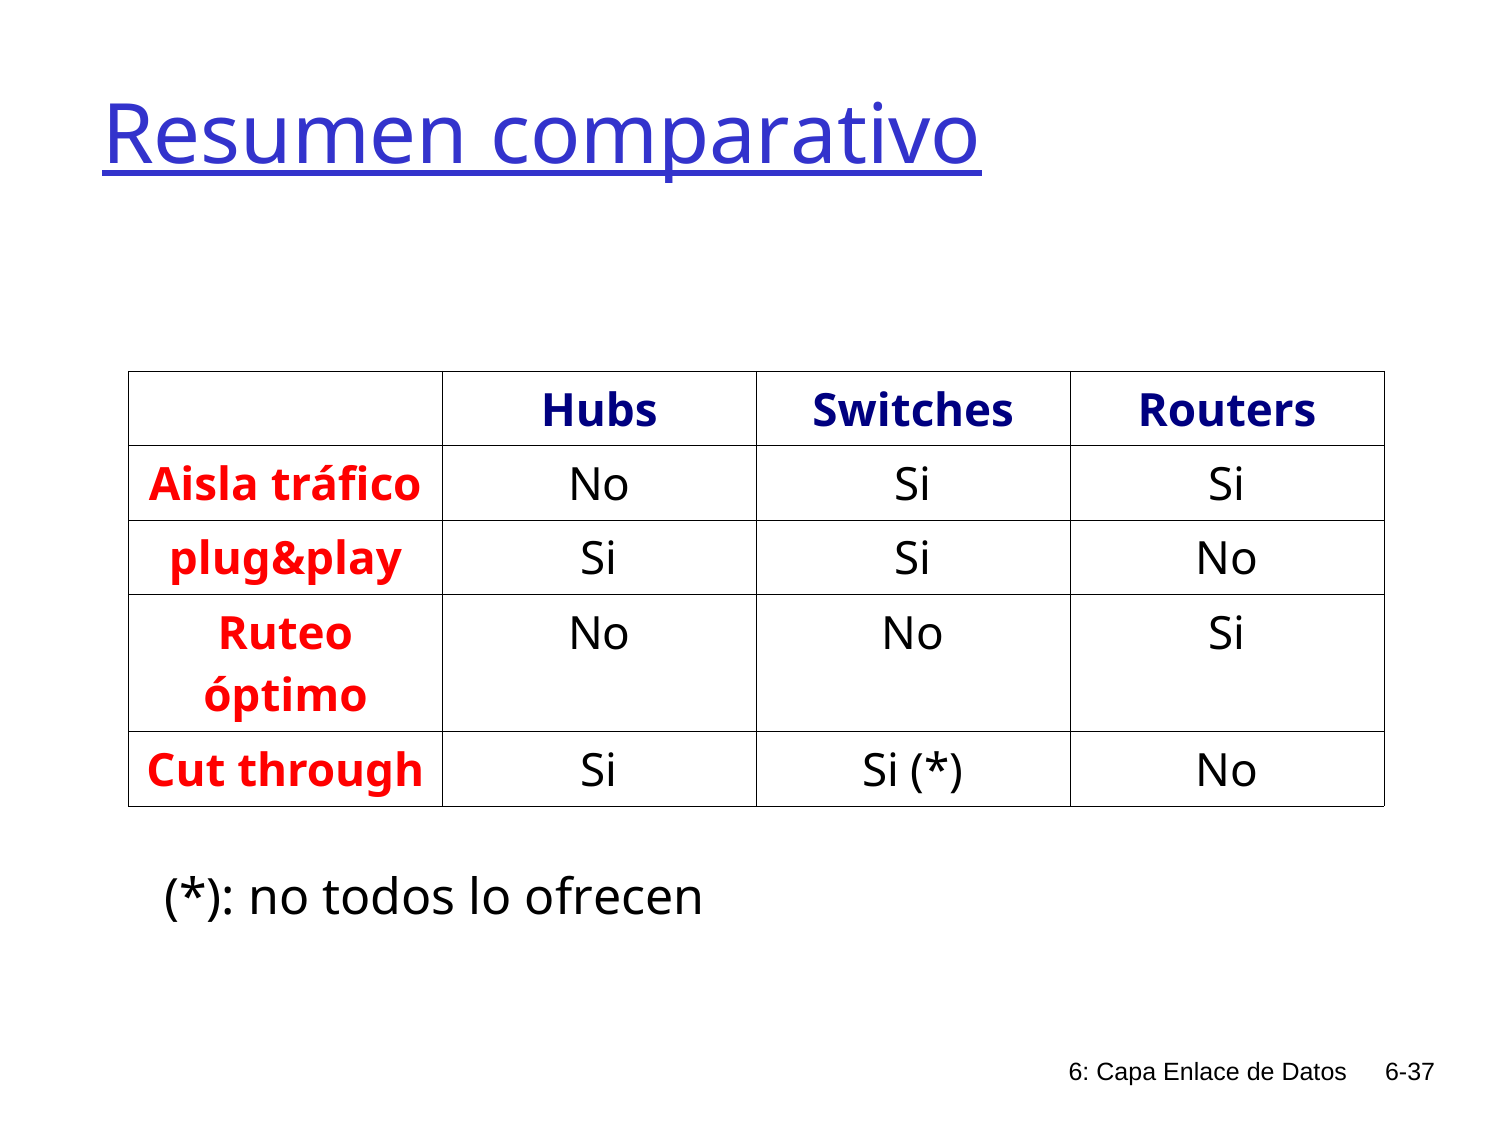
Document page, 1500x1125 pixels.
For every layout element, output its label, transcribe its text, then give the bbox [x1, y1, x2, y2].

table_cell Si (*) [757, 732, 1070, 806]
table_cell Cut through [129, 732, 442, 806]
table_cell No [1071, 521, 1384, 594]
table_cell Ruteo óptimo [129, 595, 442, 731]
table_header Routers [1071, 372, 1384, 445]
table_cell No [443, 446, 756, 520]
table_cell Si [443, 732, 756, 806]
table_cell Si [1071, 595, 1384, 731]
table_cell No [1071, 732, 1384, 806]
table_cell Aisla tráfico [129, 446, 442, 520]
table_cell No [443, 595, 756, 731]
table_cell Si [443, 521, 756, 594]
table_header [129, 372, 442, 445]
table_cell Si [757, 521, 1070, 594]
table_header Hubs [443, 372, 756, 445]
table_header Switches [757, 372, 1070, 445]
table_cell No [757, 595, 1070, 731]
table_cell Si [757, 446, 1070, 520]
table_cell Si [1071, 446, 1384, 520]
table_cell plug&play [129, 521, 442, 594]
title Resumen comparativo [87, 37, 1363, 225]
text_box (*): no todos lo ofrecen [149, 857, 669, 932]
